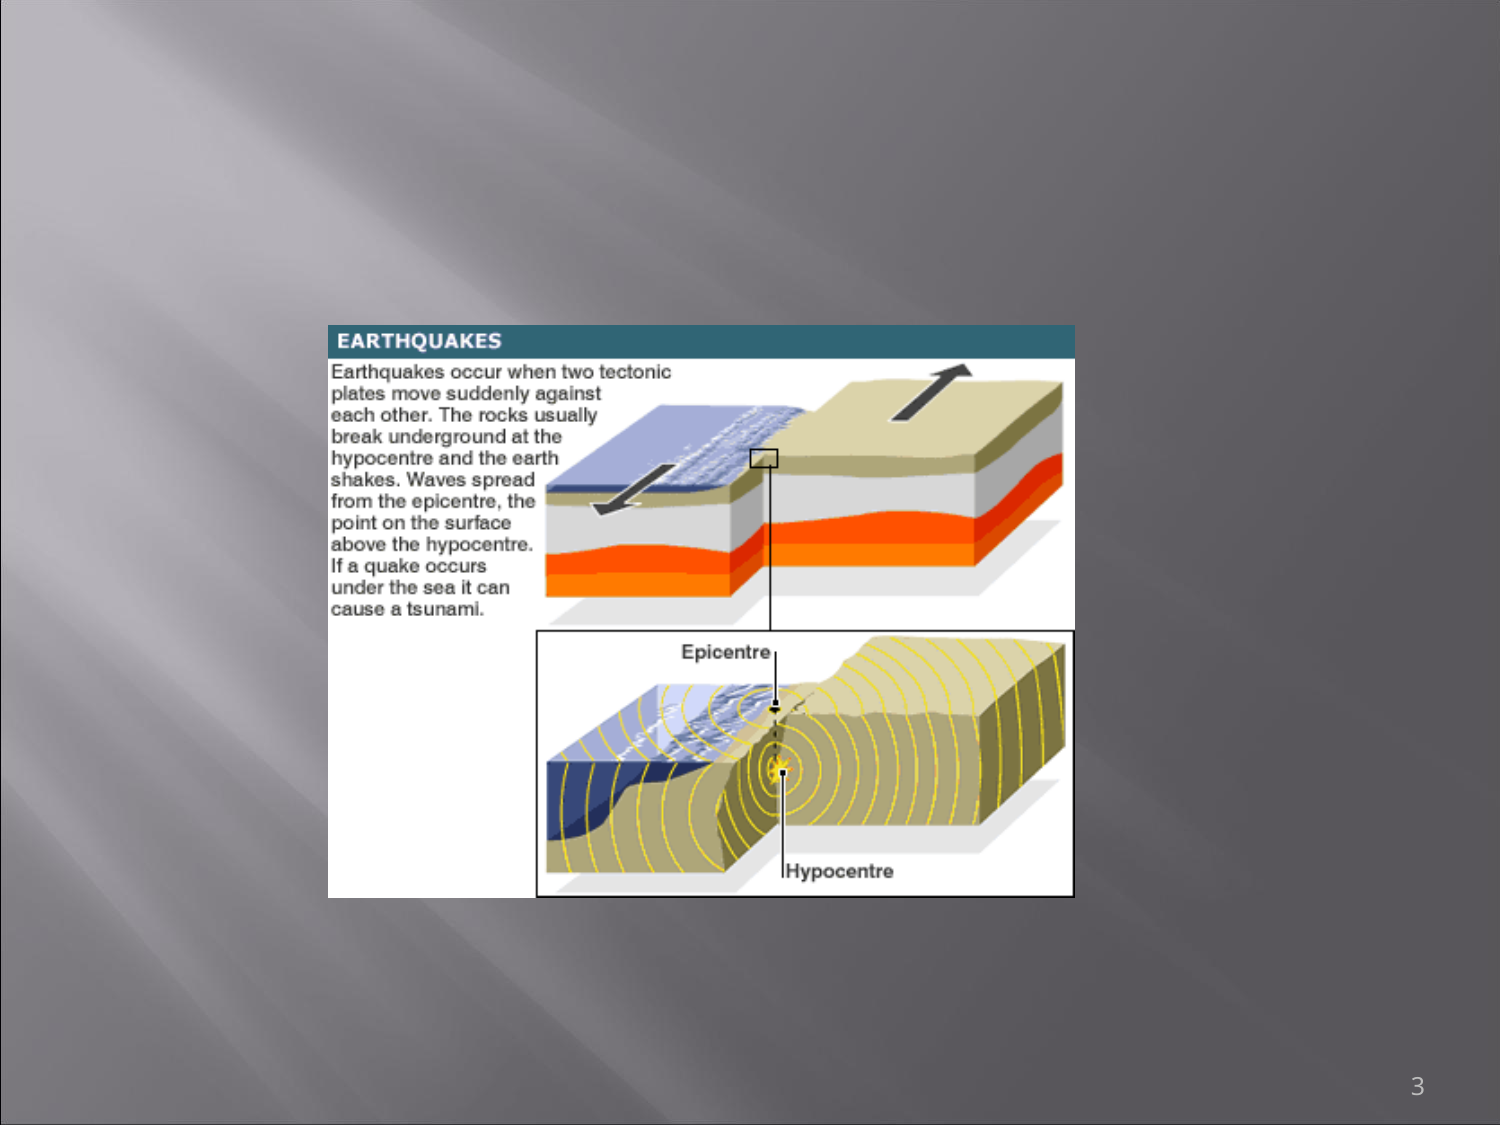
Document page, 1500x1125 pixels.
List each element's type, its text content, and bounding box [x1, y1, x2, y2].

slide_number <number> [1299, 1052, 1425, 1113]
picture [0, 0, 1500, 1125]
